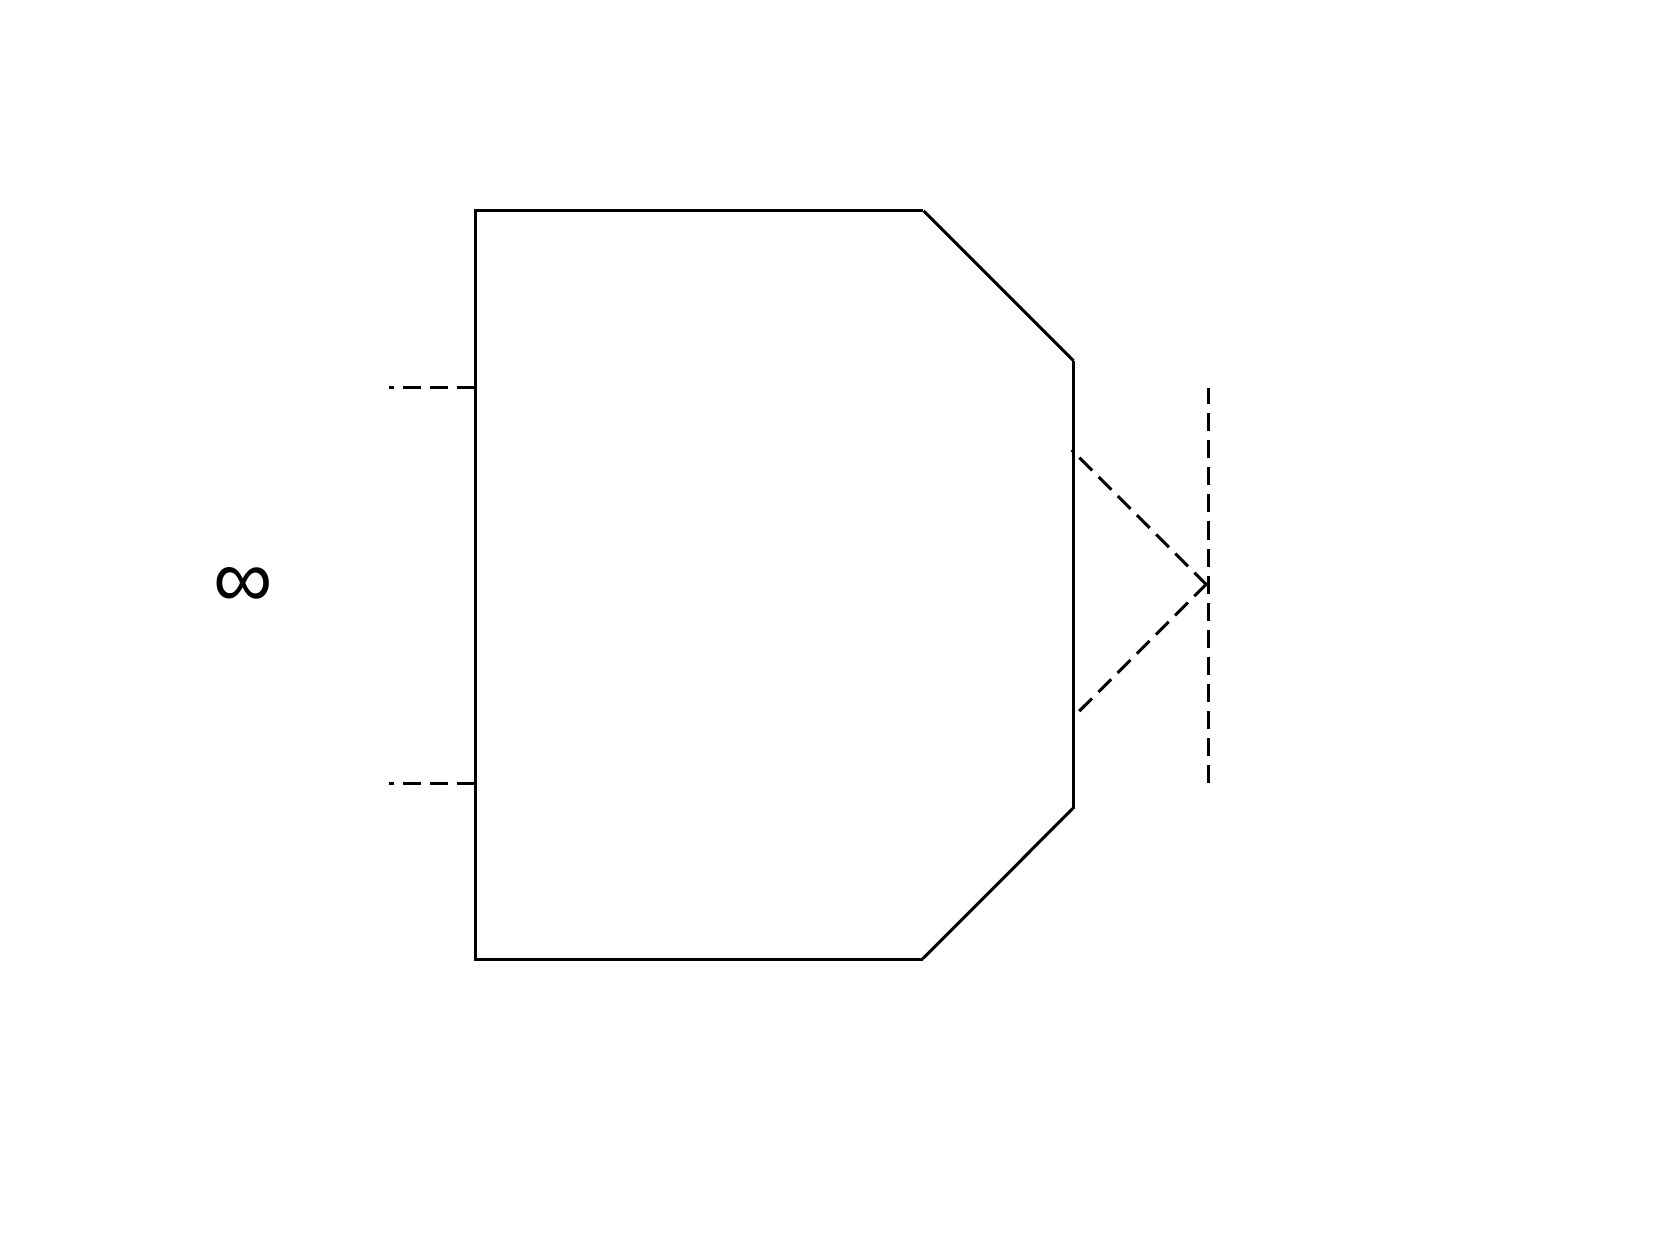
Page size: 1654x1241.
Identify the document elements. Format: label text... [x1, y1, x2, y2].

text_box ∞ [168, 525, 319, 643]
